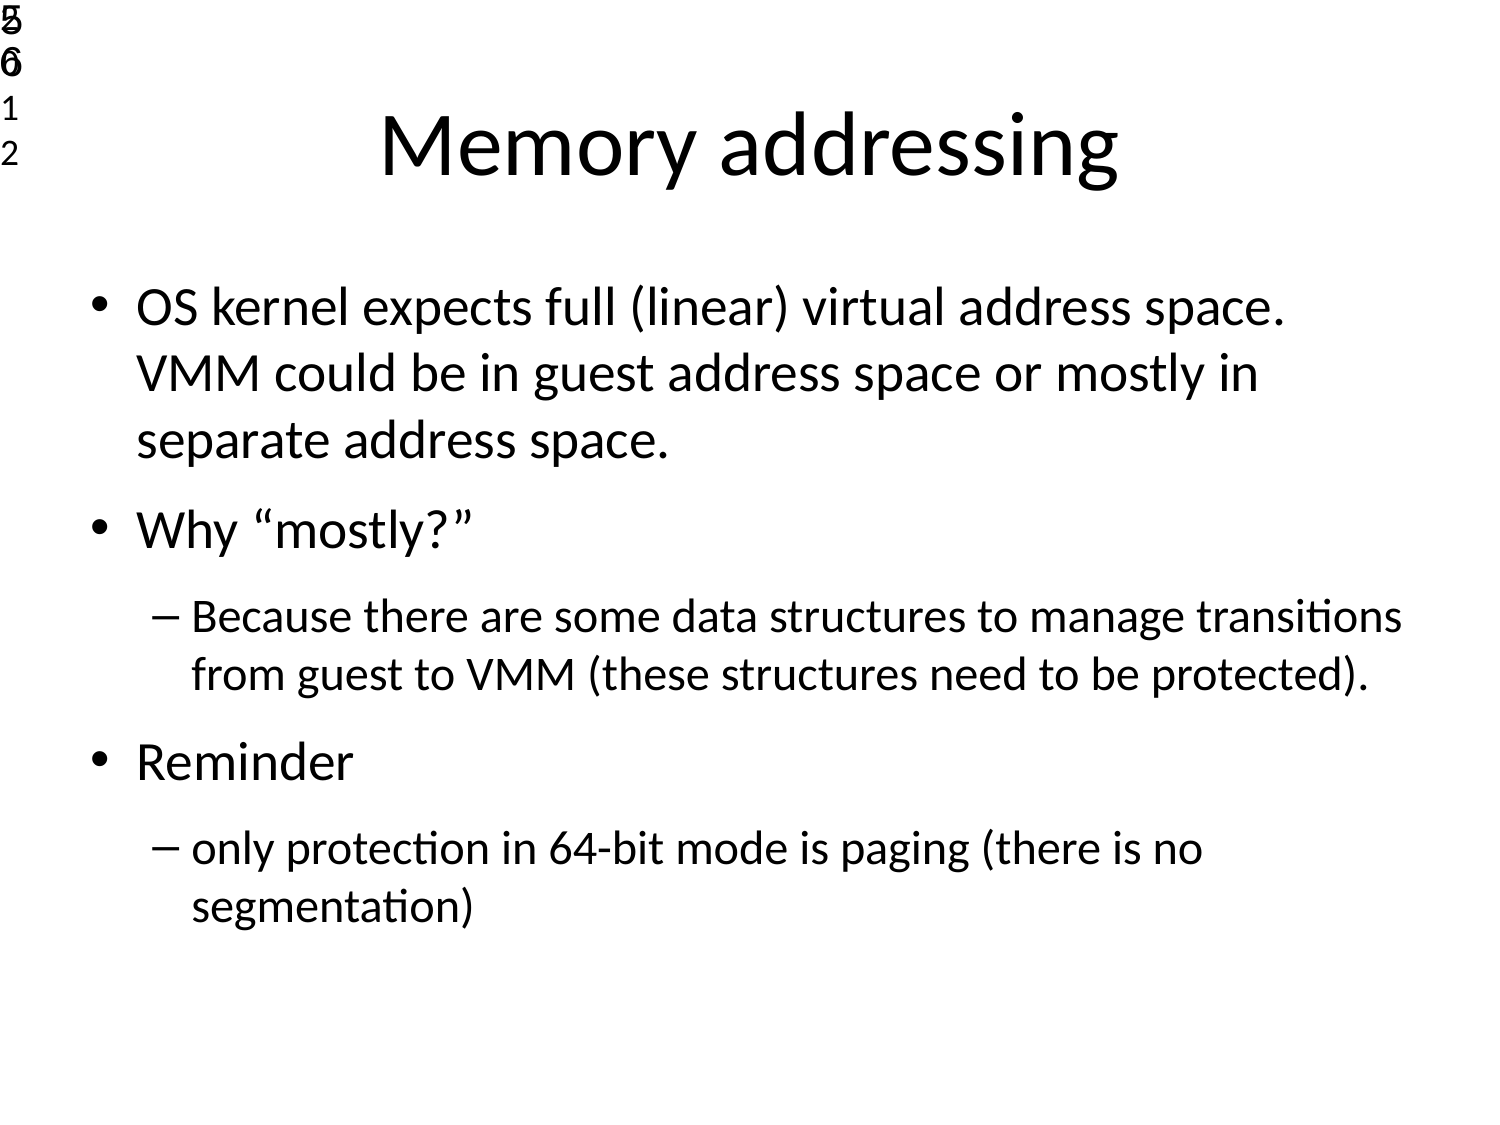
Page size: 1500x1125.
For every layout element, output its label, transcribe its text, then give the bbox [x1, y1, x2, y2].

list OS kernel expects full (linear) virtual address space. VMM could be in guest address space or mostly in separate address space. Why “mostly?” Because there are some data structures to manage transitions from guest to VMM (these structures need to be protected). Reminder only protection in 64-bit mode is paging (there is no segmentation) [75, 262, 1425, 1005]
title Memory addressing [75, 45, 1425, 233]
